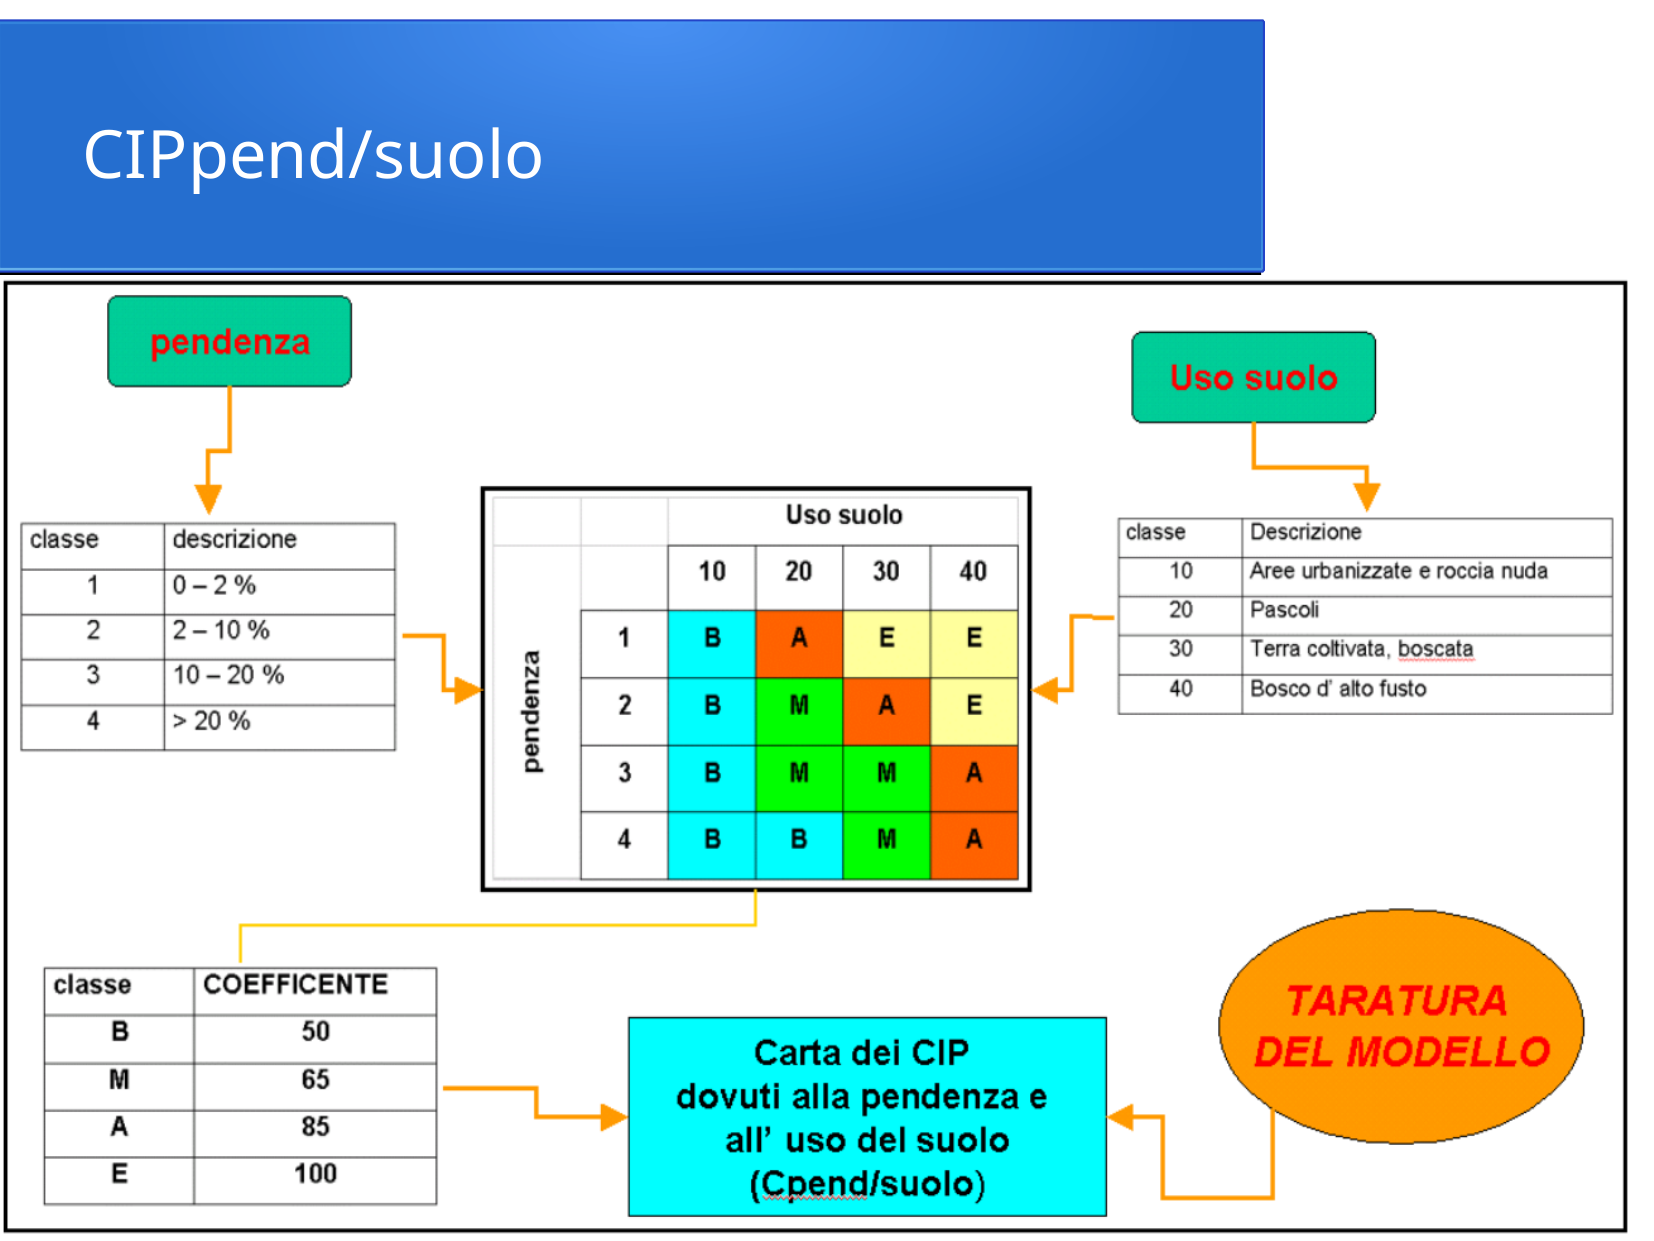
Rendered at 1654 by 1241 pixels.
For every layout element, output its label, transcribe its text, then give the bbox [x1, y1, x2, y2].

picture [0, 275, 1654, 1241]
title CIPpend/suolo [82, 49, 1250, 257]
